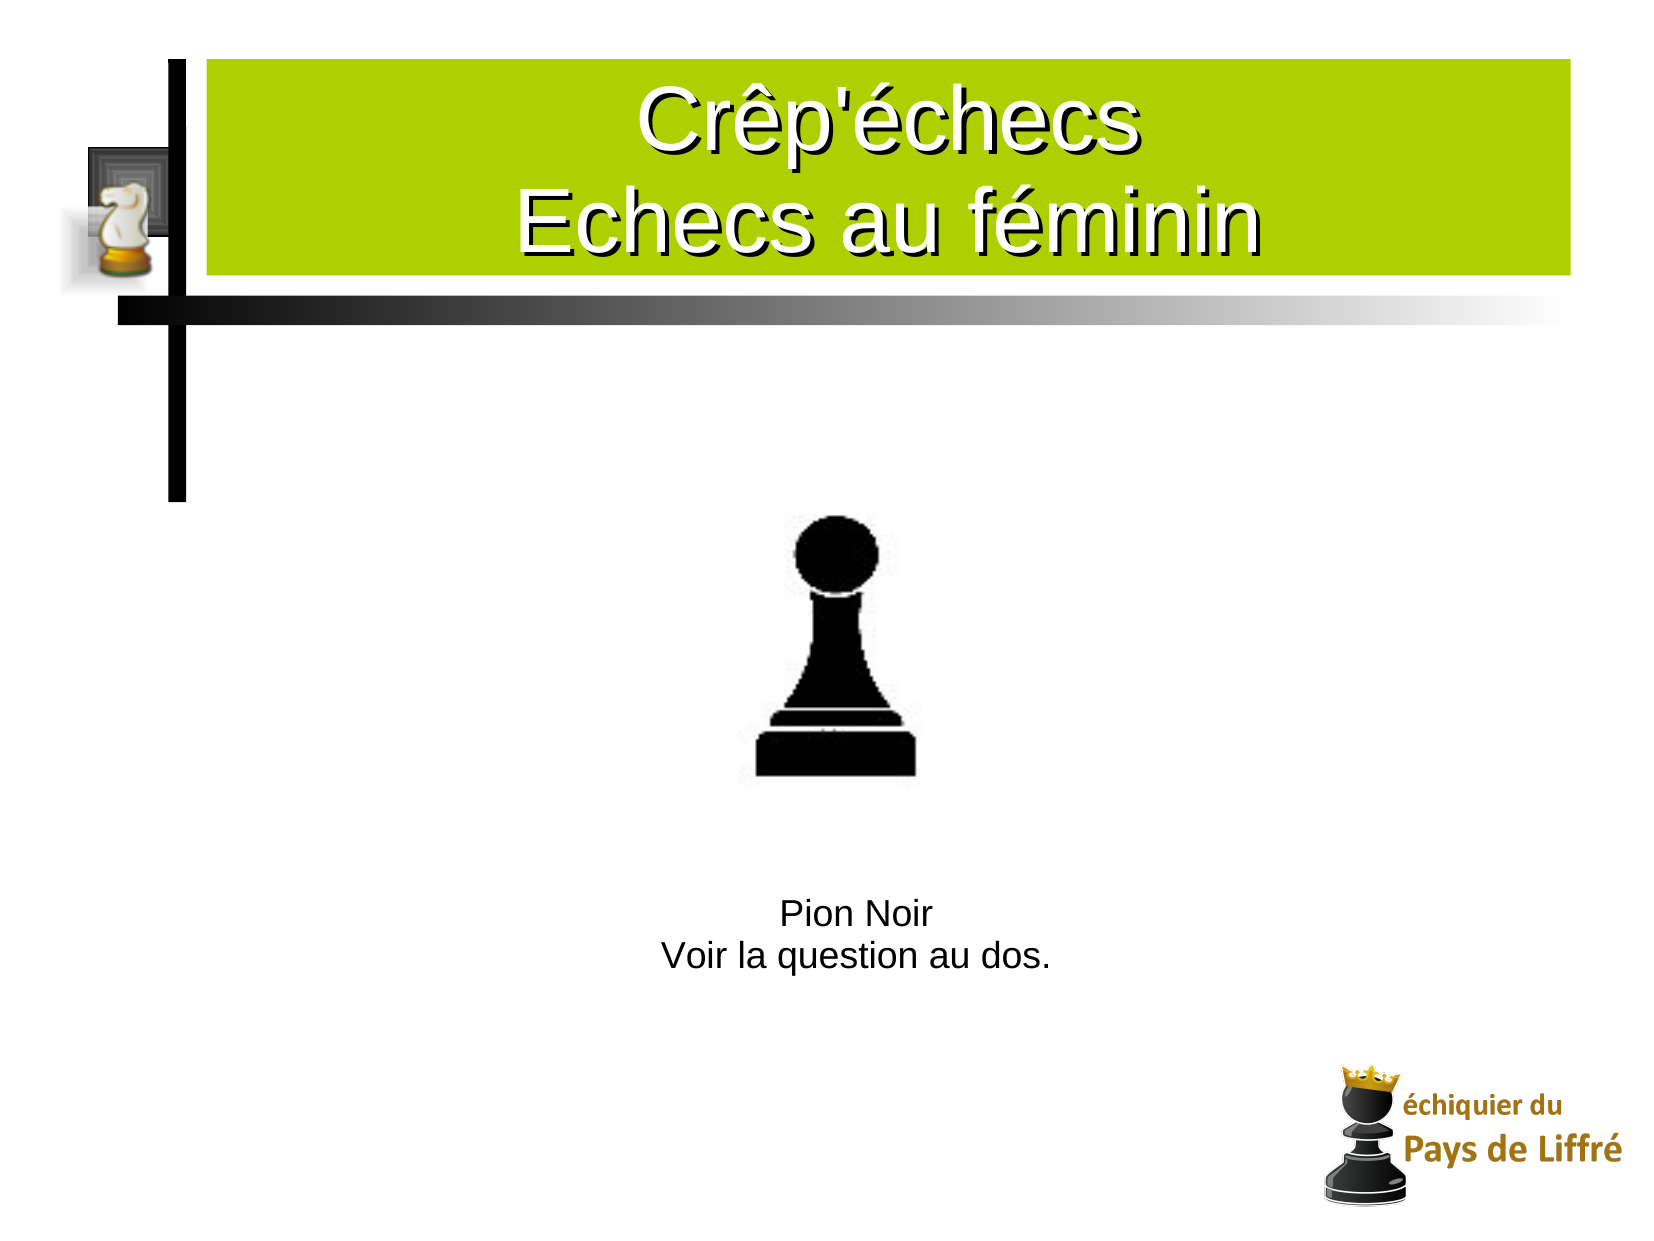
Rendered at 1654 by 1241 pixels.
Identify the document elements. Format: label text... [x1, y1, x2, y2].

title Crêp'échecs Echecs au féminin [206, 59, 1571, 276]
picture [72, 177, 168, 282]
picture [717, 472, 945, 798]
text_box Pion Noir Voir la question au dos. [324, 885, 1388, 985]
picture [1323, 1060, 1624, 1211]
